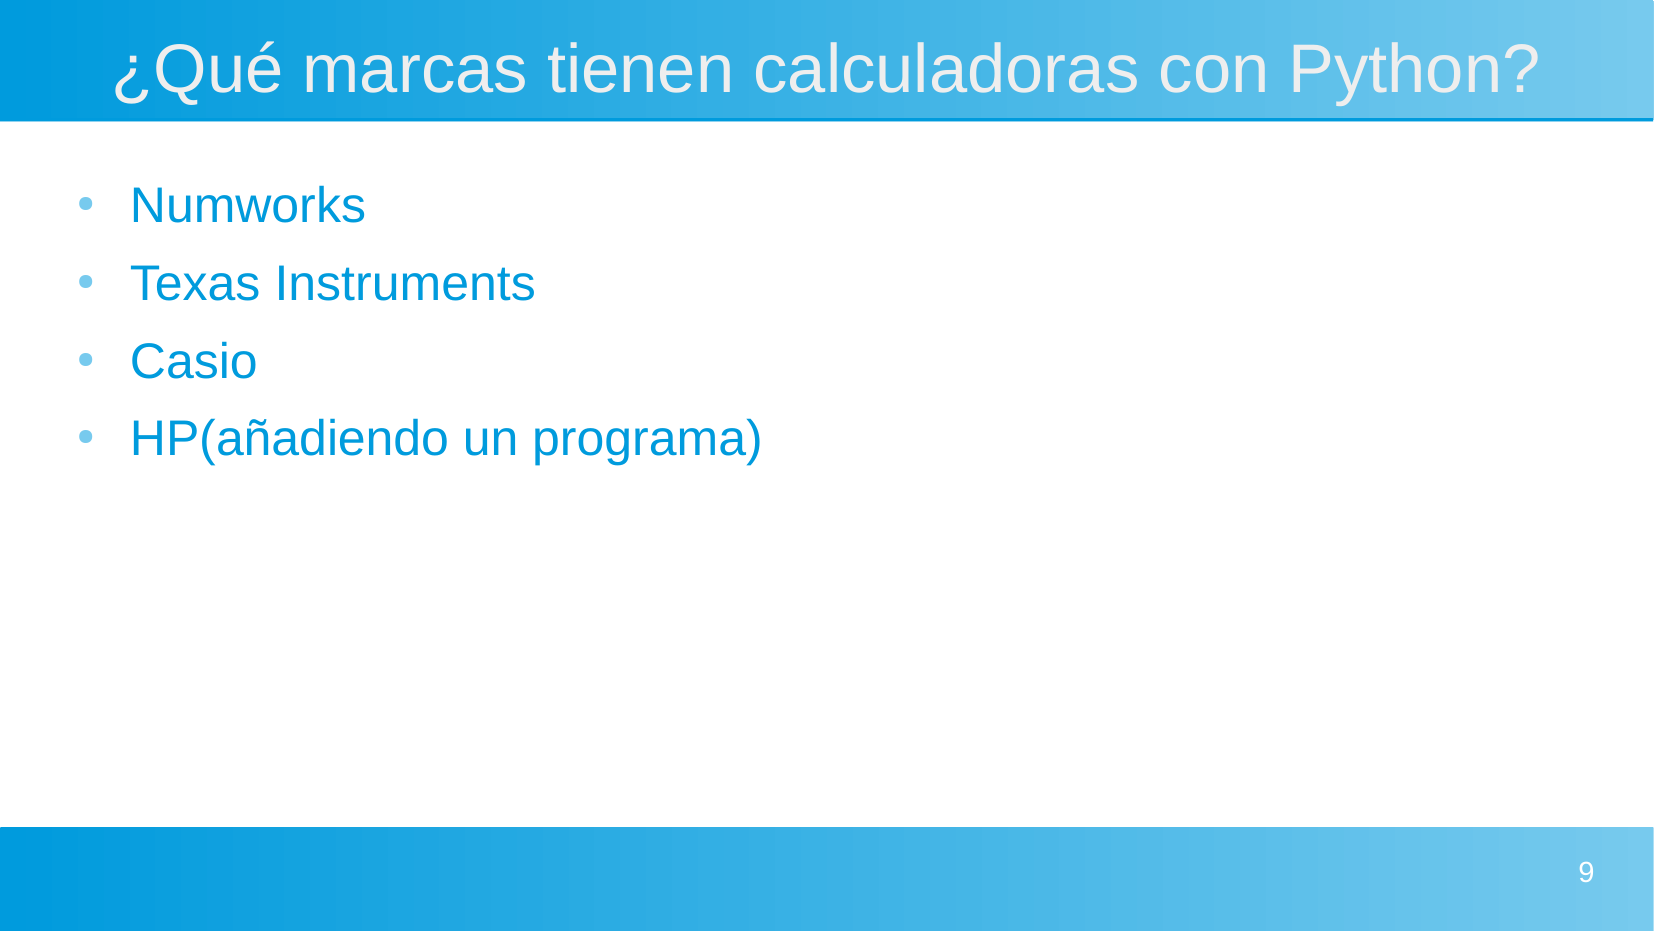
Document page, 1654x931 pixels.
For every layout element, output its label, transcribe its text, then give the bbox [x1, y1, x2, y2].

title ¿Qué marcas tienen calculadoras con Python? [59, 29, 1595, 108]
list Numworks Texas Instruments Casio HP(añadiendo un programa) [59, 177, 1595, 768]
